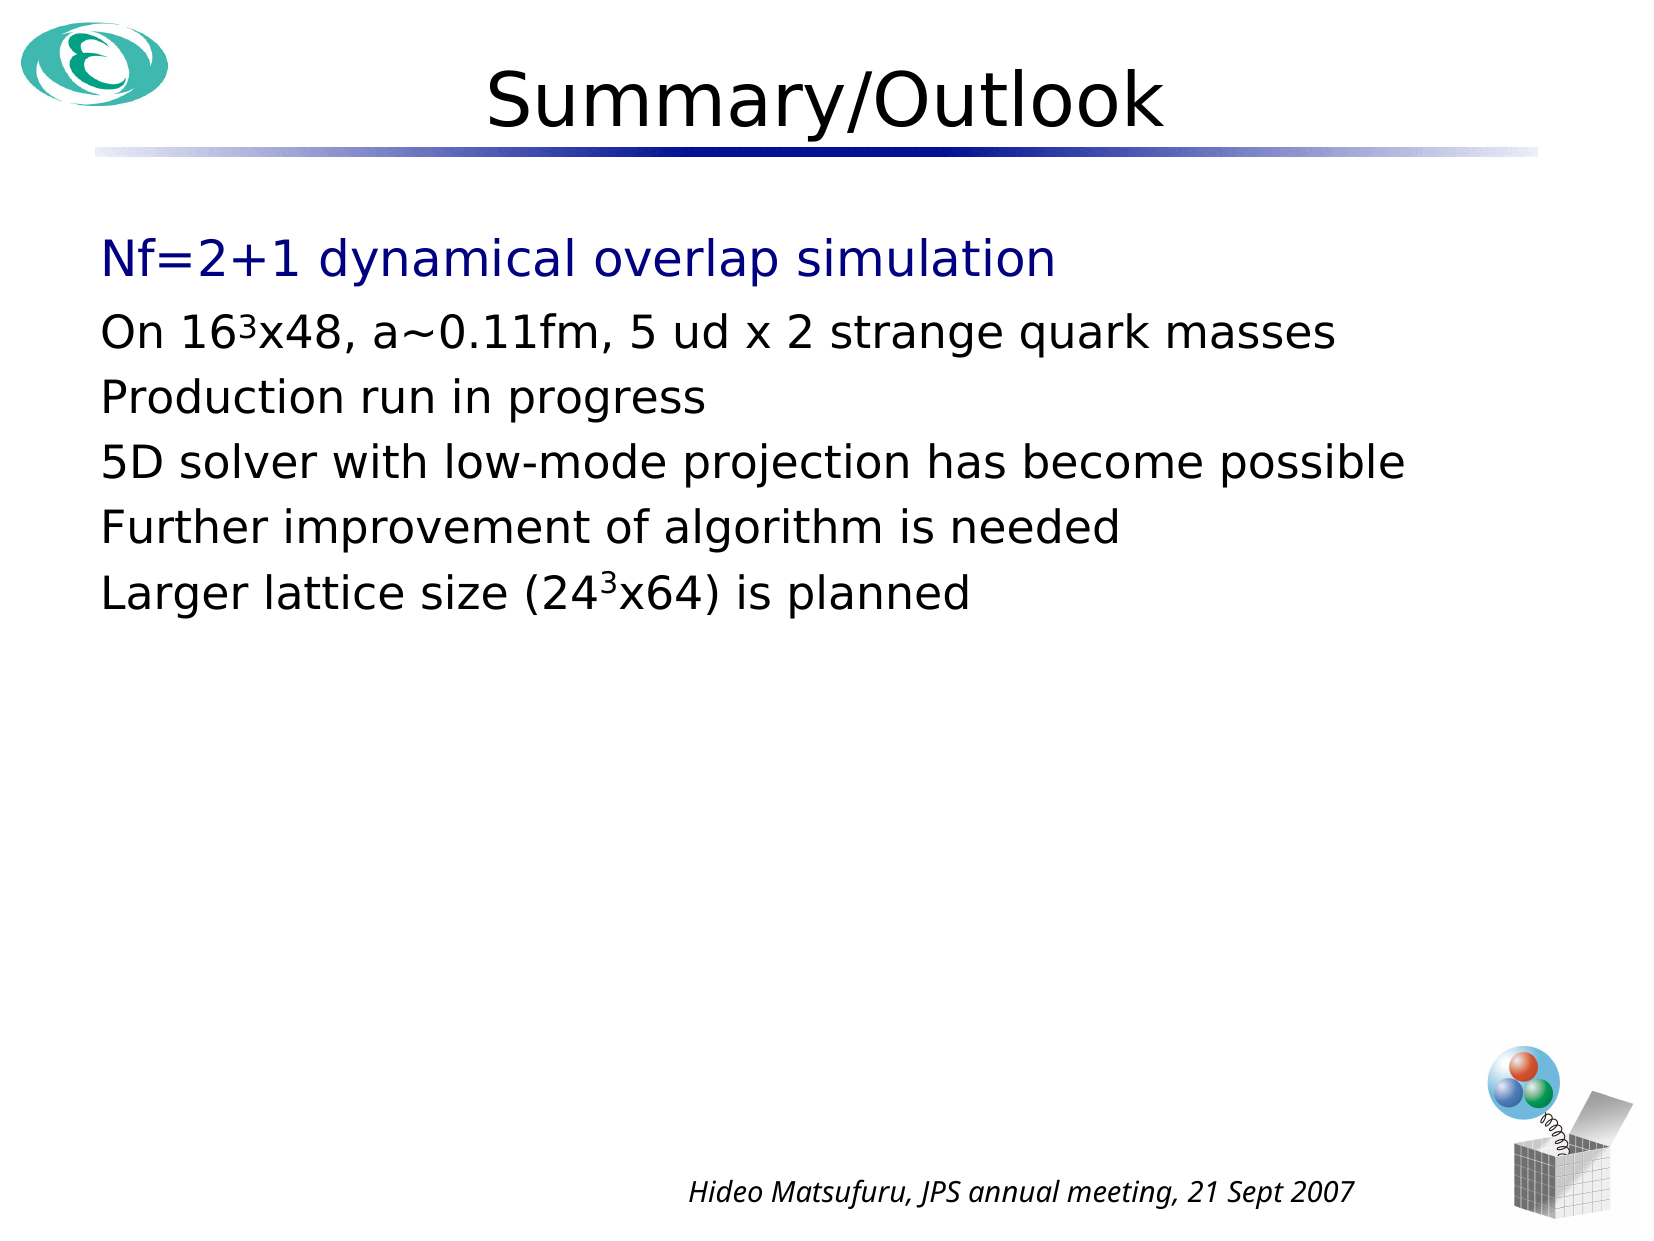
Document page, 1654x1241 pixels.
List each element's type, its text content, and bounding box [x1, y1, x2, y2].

picture [15, 14, 174, 114]
picture [1482, 1039, 1639, 1226]
picture [95, 147, 1538, 157]
list Nf=2+1 dynamical overlap simulation On 163x48, a~0.11fm, 5 ud x 2 strange quark masses Production run in progress 5D solver with low-mode projection has become possible Further improvement of algorithm is needed Larger lattice size (243x64) is planned [82, 230, 1582, 714]
title Summary/Outlook [201, 47, 1450, 154]
